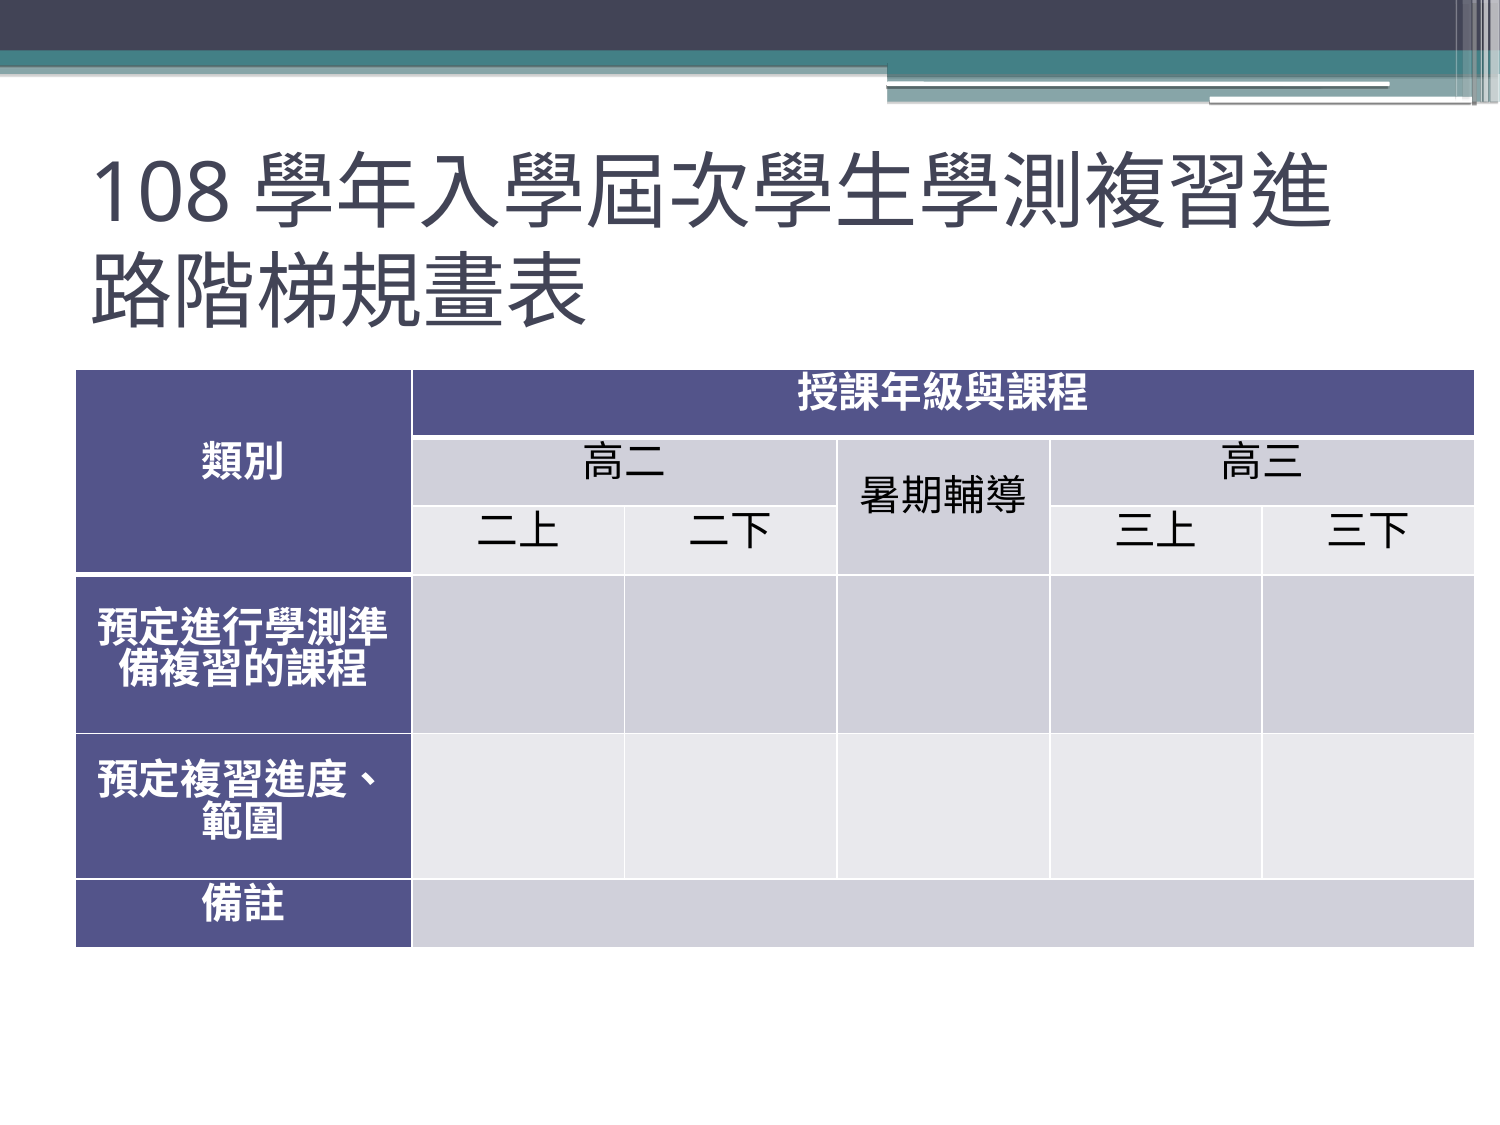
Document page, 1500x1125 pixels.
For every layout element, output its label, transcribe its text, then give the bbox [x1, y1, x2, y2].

table_cell 二下 [625, 507, 836, 574]
table_cell 暑期輔導 [838, 440, 1049, 574]
table_cell 三上 [1051, 507, 1261, 574]
table_cell [1263, 576, 1474, 733]
table_cell 三下 [1263, 507, 1474, 574]
table_header 類別 [76, 370, 411, 572]
table_cell 高三 [1051, 440, 1474, 505]
table_cell [838, 576, 1049, 733]
table_cell [625, 734, 836, 878]
table_cell 備註 [76, 880, 411, 947]
title 108學年入學屆次學生學測複習進路階梯規畫表 [75, 113, 1425, 363]
table_cell [1263, 734, 1474, 878]
table_header 授課年級與課程 [413, 370, 1474, 435]
table_cell [838, 734, 1049, 878]
table_cell [1051, 734, 1261, 878]
table_cell [413, 576, 624, 733]
table_cell 二上 [413, 507, 624, 574]
table_cell 高二 [413, 440, 836, 505]
table_cell [1051, 576, 1261, 733]
table_cell [625, 576, 836, 733]
table_cell [413, 880, 1474, 947]
table_cell 預定複習進度、範圍 [76, 734, 411, 878]
table_cell [413, 734, 624, 878]
table_cell 預定進行學測準備複習的課程 [76, 577, 411, 733]
